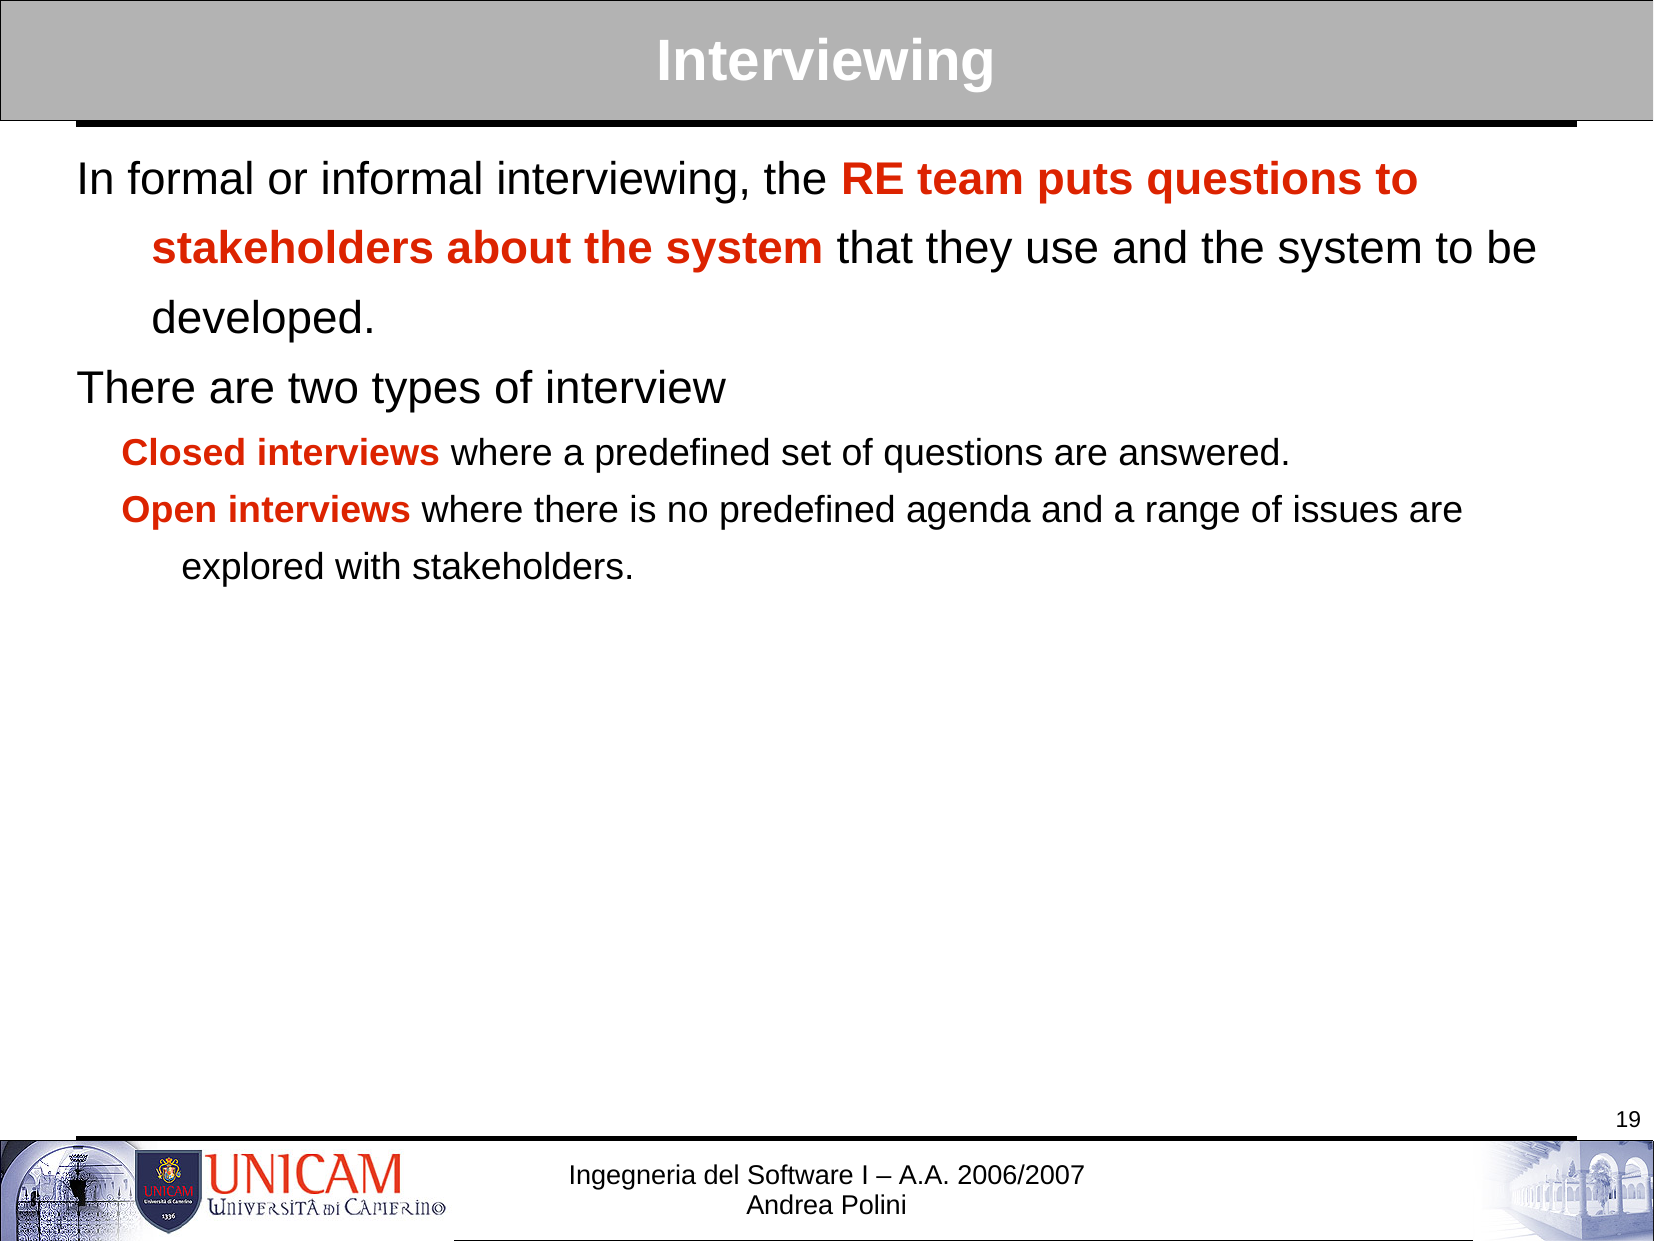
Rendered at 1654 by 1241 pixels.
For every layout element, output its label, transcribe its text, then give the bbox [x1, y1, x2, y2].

picture [1473, 1141, 1654, 1241]
list In formal or informal interviewing, the RE team puts questions to stakeholders about the system that they use and the system to be developed. There are two types of interview Closed interviews where a predefined set of questions are answered. Open interviews where there is no predefined agenda and a range of issues are explored with stakeholders. [76, 152, 1577, 715]
title Interviewing [0, 0, 1653, 121]
picture [0, 1141, 454, 1241]
